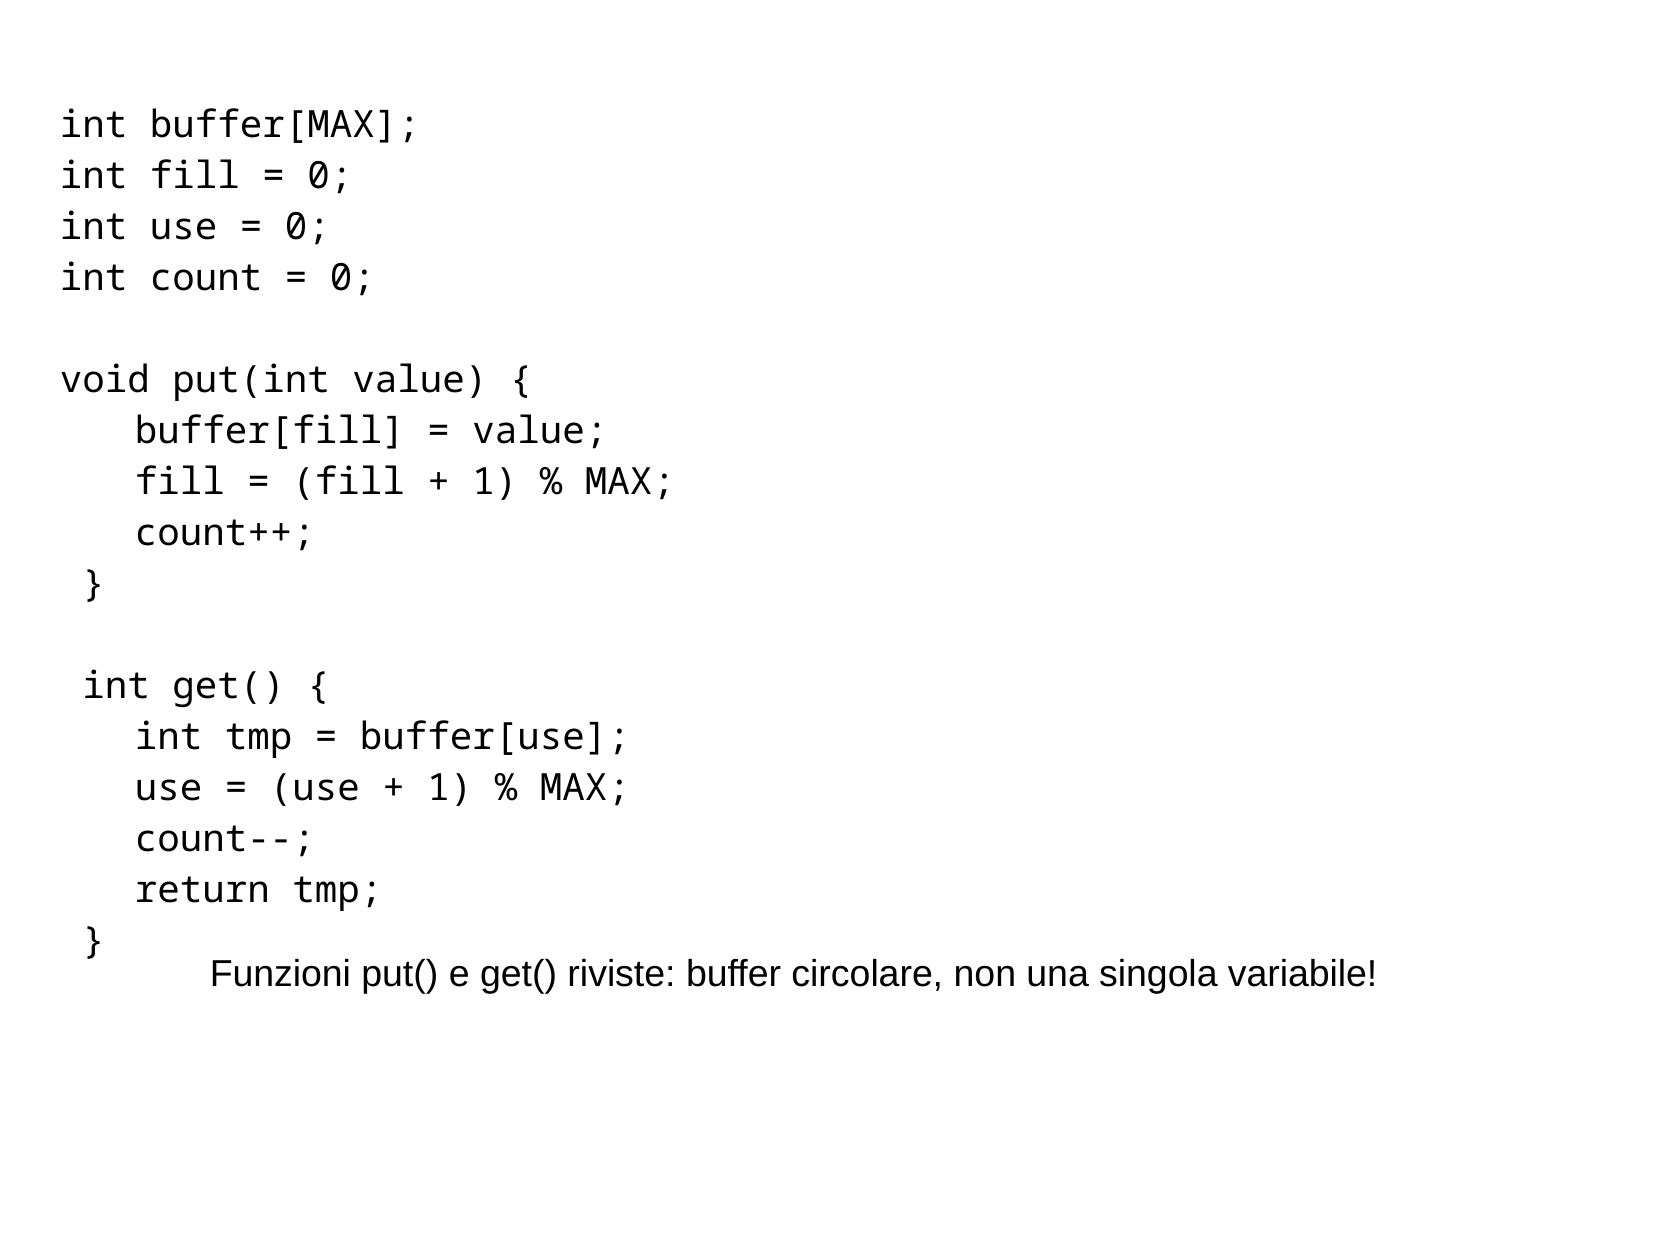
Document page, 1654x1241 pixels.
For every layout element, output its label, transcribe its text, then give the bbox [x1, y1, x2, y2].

text_box int buffer[MAX]; int fill = 0; int use = 0; int count = 0; void put(int value) { buffer[fill] = value; fill = (fill + 1) % MAX; count++; } int get() { int tmp = buffer[use]; use = (use + 1) % MAX; count--; return tmp; } [45, 90, 1636, 931]
text_box Funzioni put() e get() riviste: buffer circolare, non una singola variabile! [195, 945, 1441, 1002]
